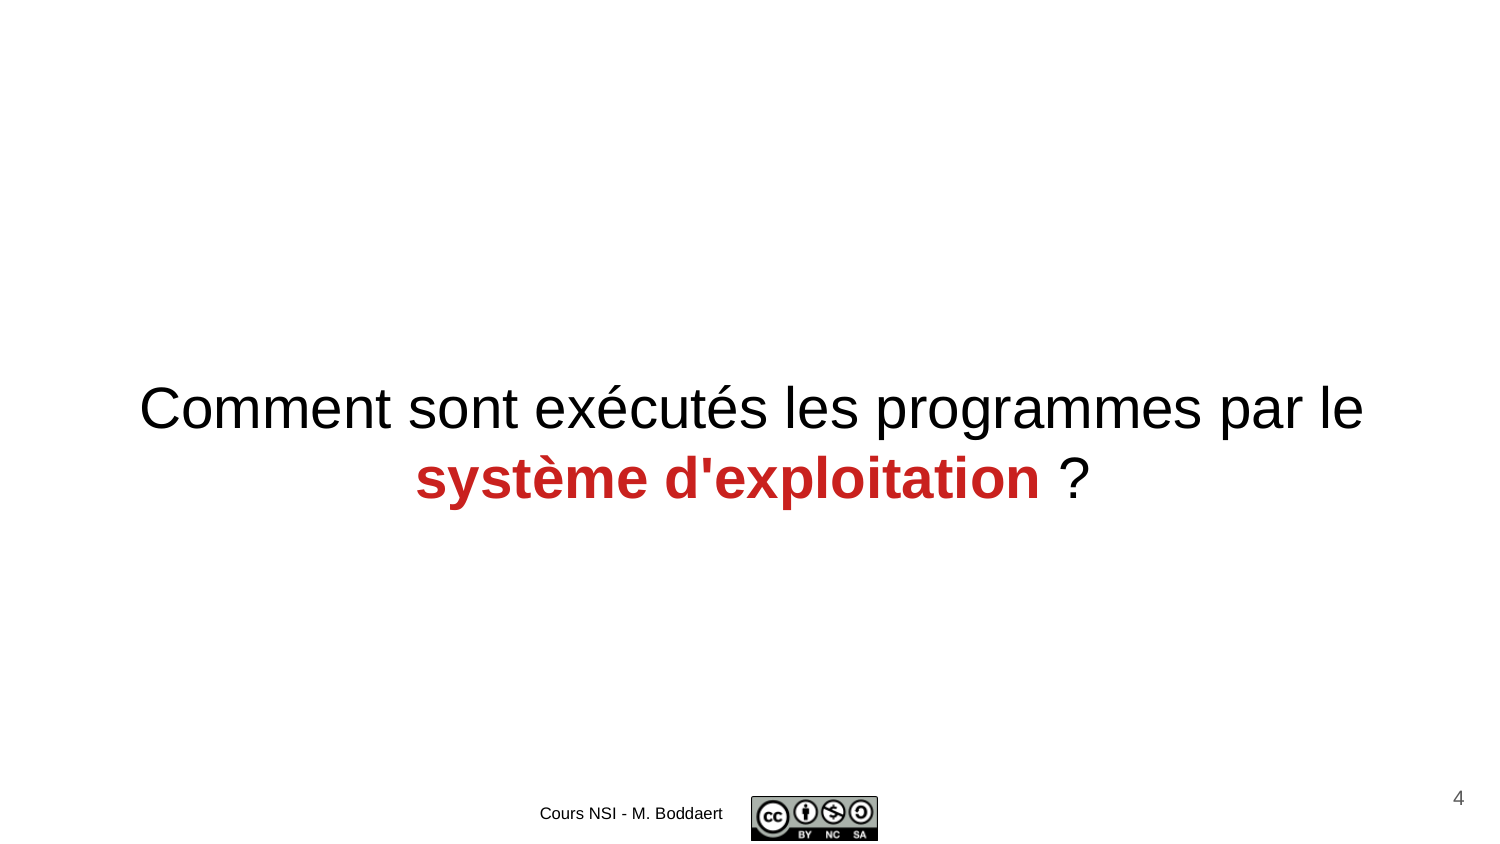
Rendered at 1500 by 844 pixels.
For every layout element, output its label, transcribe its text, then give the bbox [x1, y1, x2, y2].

slide_number <numéro> [1389, 764, 1480, 830]
text_box Comment sont exécutés les programmes par le système d'exploitation ? [29, 120, 1477, 760]
picture [751, 796, 878, 841]
